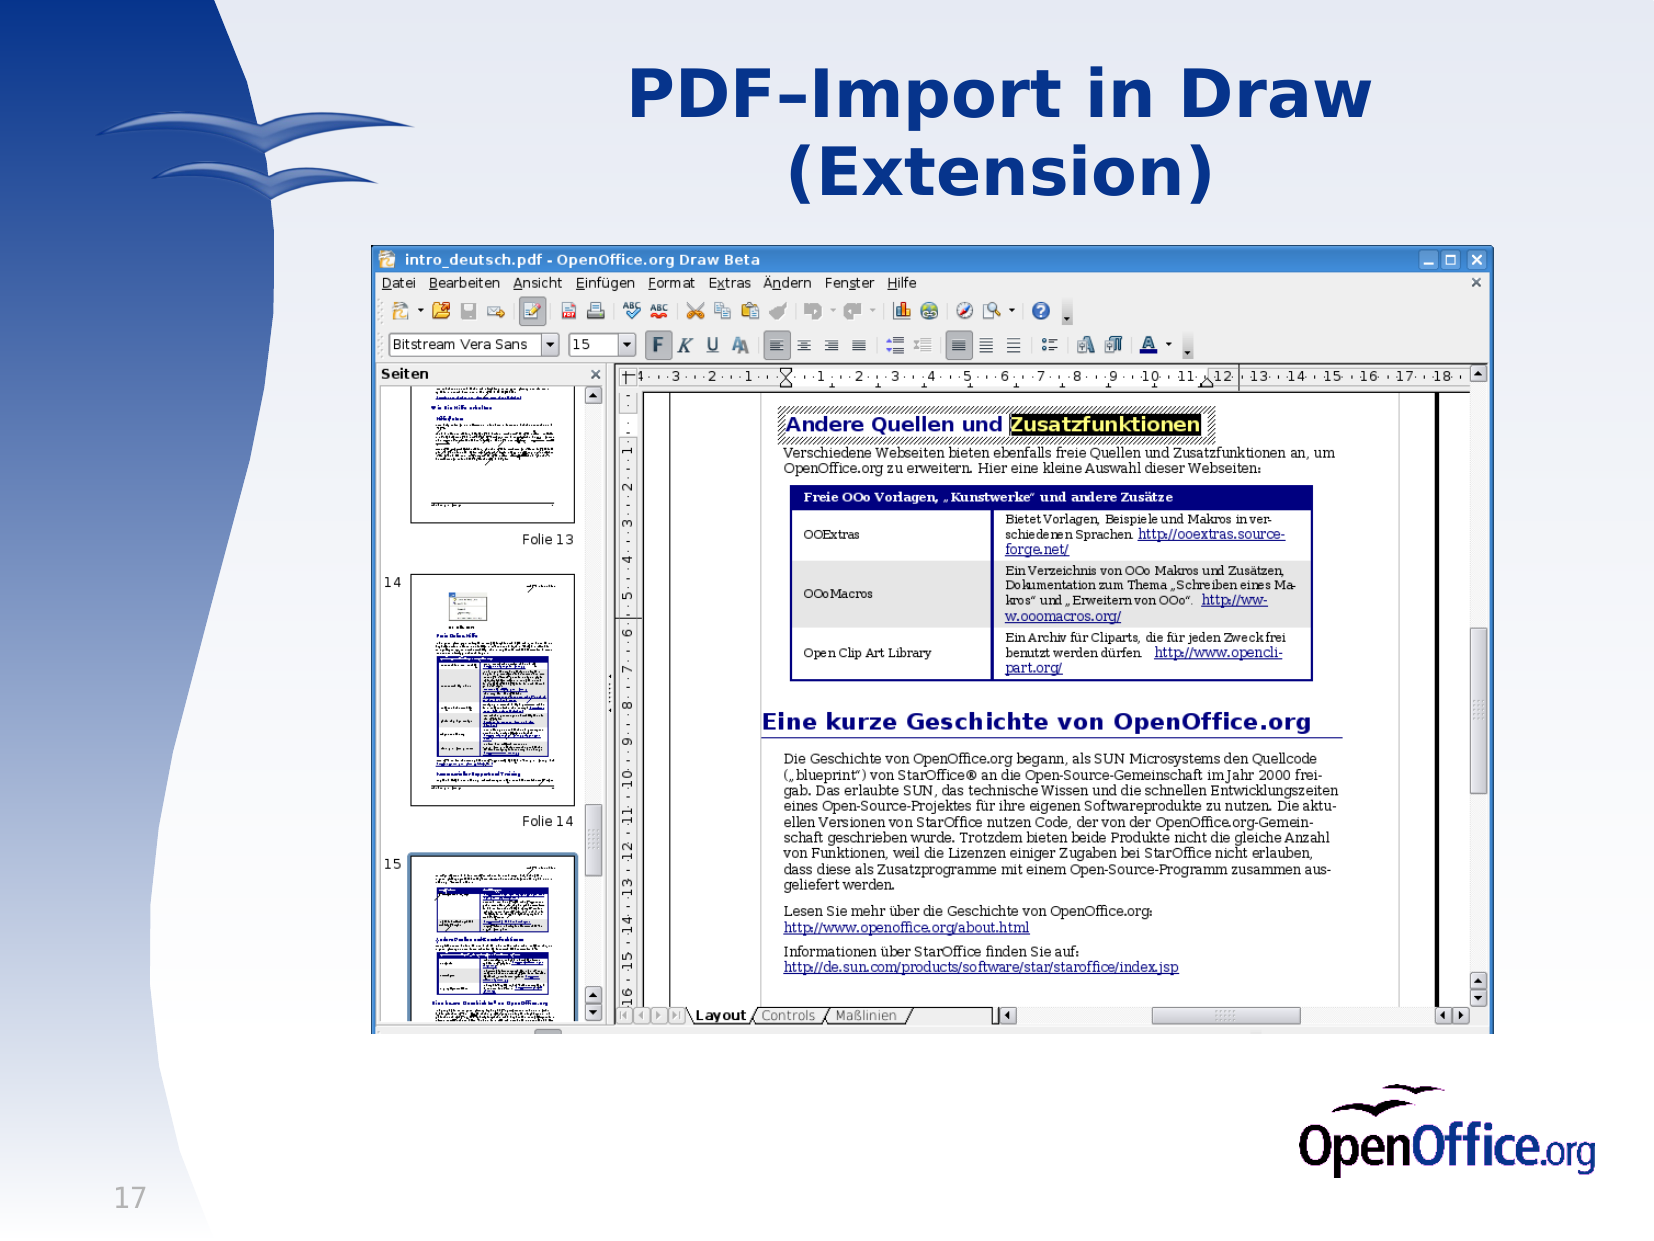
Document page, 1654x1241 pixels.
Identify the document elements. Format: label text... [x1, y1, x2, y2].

chart [295, 236, 1565, 1034]
title PDF–Import in Draw (Extension) [436, 55, 1565, 211]
picture [1299, 1084, 1595, 1178]
picture [152, 161, 379, 201]
picture [95, 100, 416, 162]
